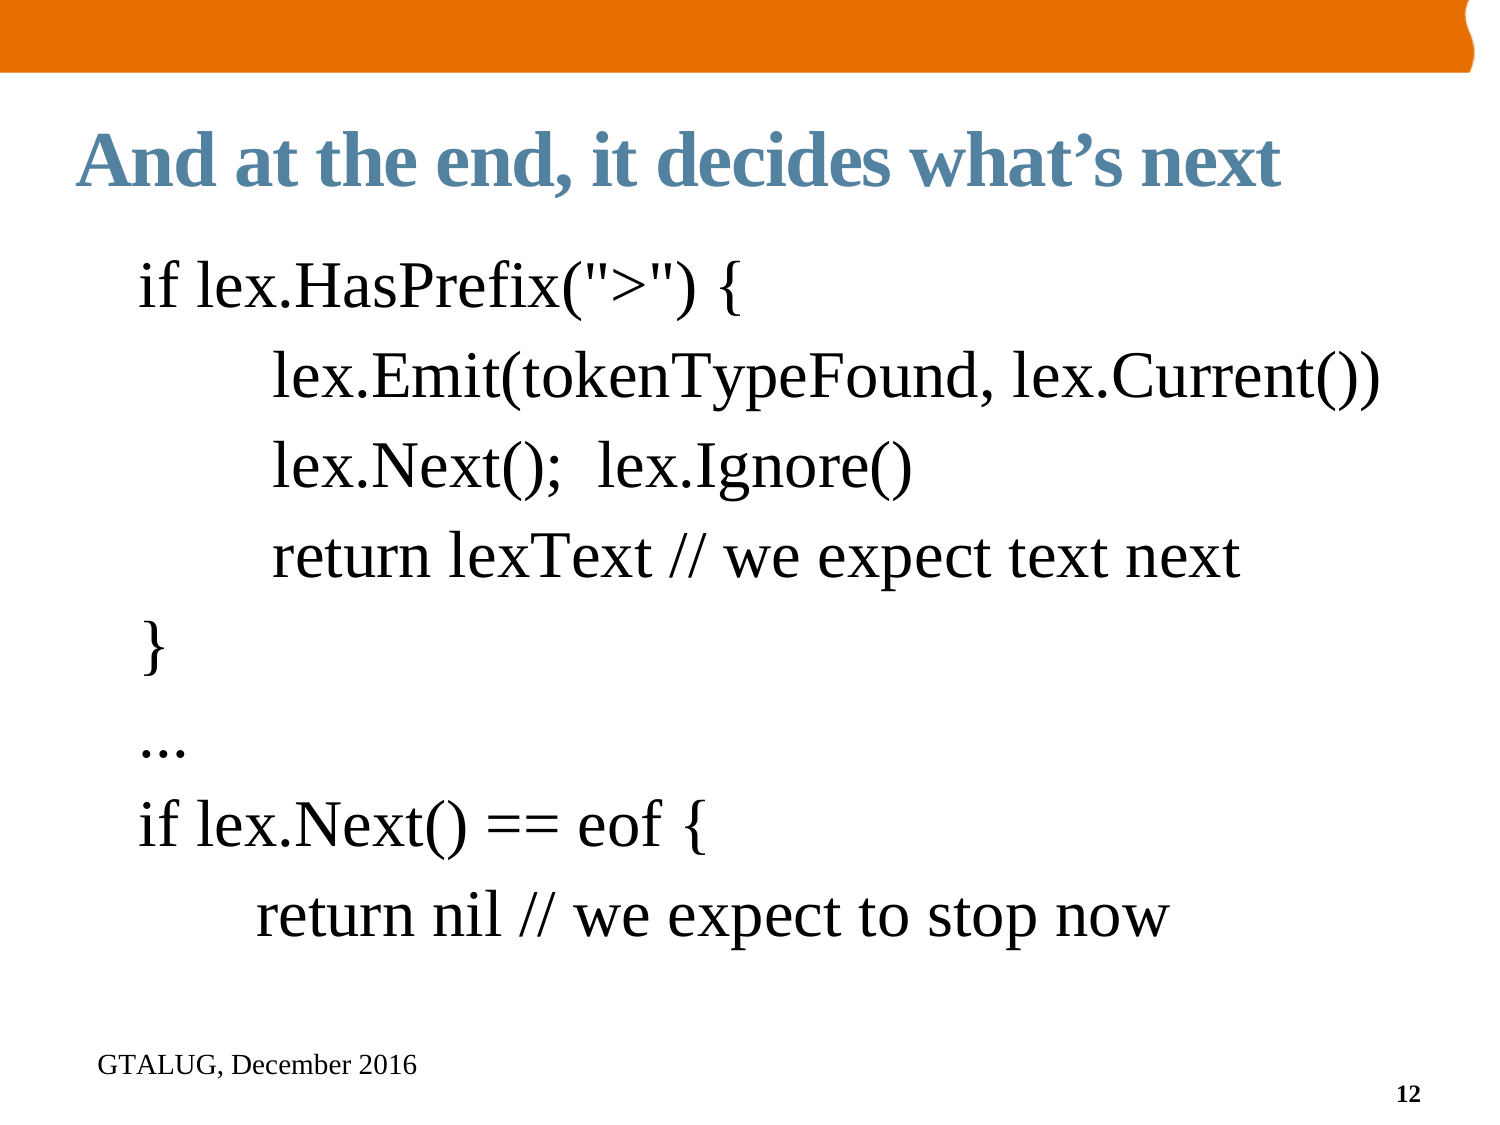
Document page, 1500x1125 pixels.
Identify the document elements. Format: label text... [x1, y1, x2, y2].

list if lex.HasPrefix(">") { lex.Emit(tokenTypeFound, lex.Current()) lex.Next(); lex.Ignore() return lexText // we expect text next } ... if lex.Next() == eof { return nil // we expect to stop now [64, 257, 1402, 1017]
picture [0, 0, 1500, 75]
title And at the end, it decides what’s next [75, 122, 1438, 228]
